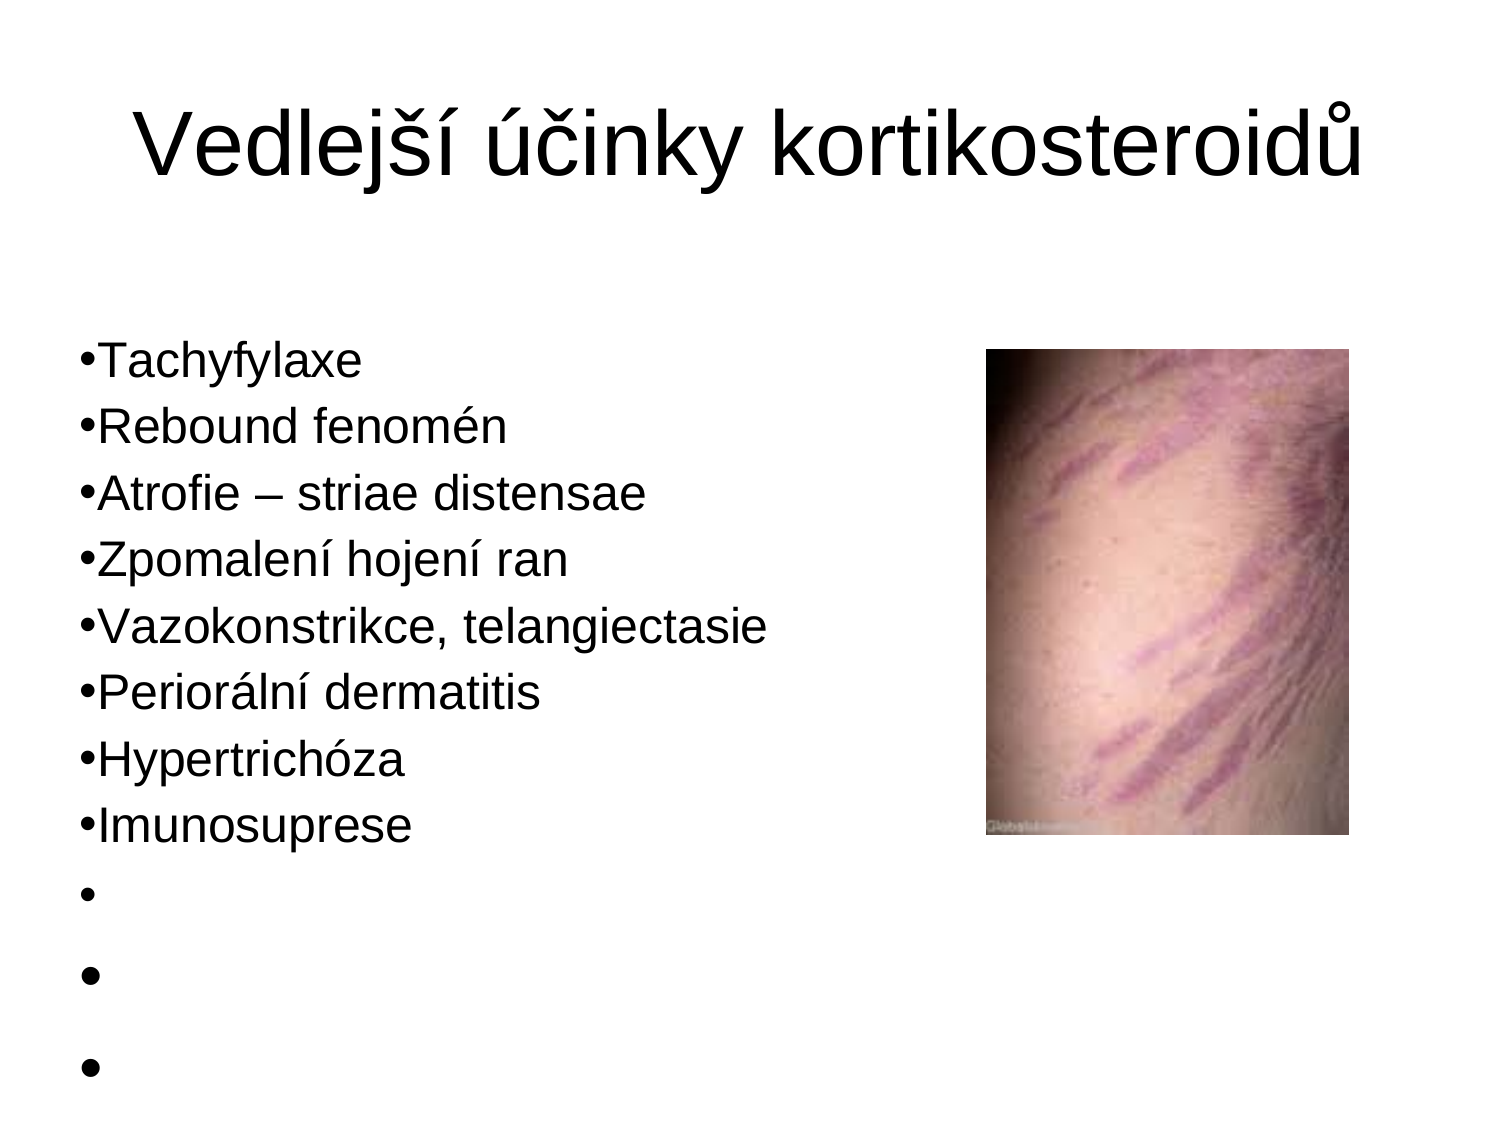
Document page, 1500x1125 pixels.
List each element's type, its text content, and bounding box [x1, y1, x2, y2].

title Vedlejší účinky kortikosteroidů [75, 45, 1426, 233]
list Tachyfylaxe Rebound fenomén Atrofie – striae distensae Zpomalení hojení ran Vazokonstrikce, telangiectasie Periorální dermatitis Hypertrichóza Imunosuprese [64, 326, 1415, 1069]
picture [986, 350, 1349, 835]
